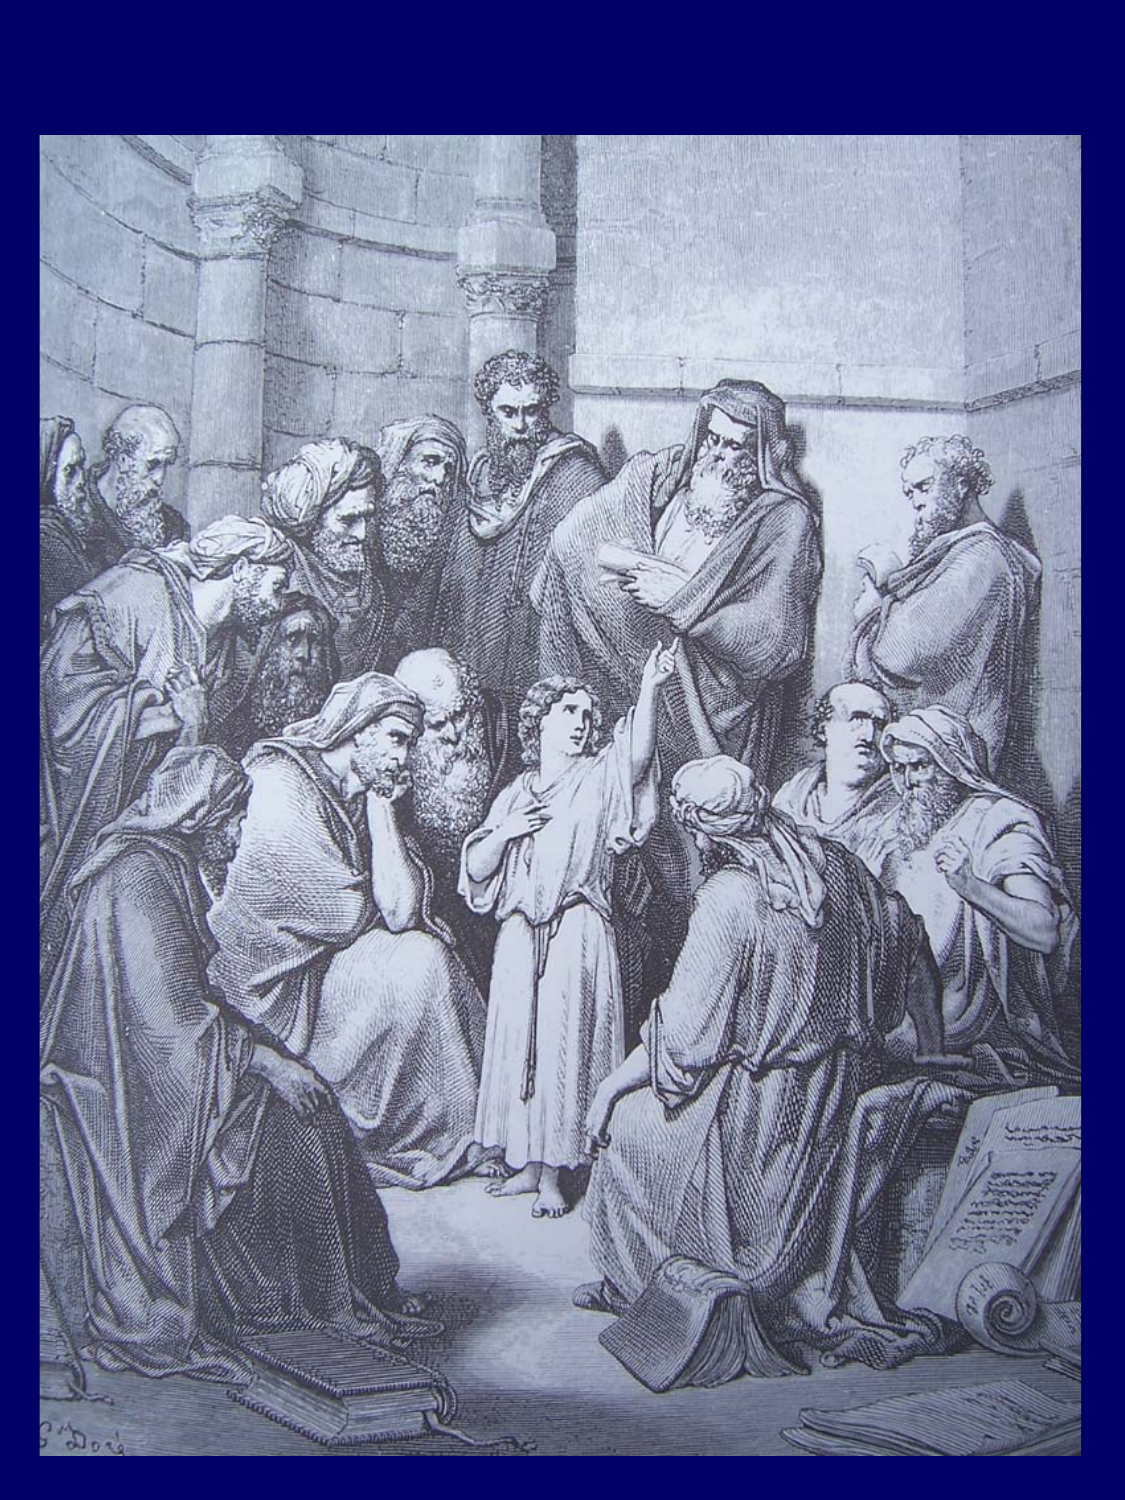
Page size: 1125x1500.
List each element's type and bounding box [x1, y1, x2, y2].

picture [39, 135, 1082, 1459]
